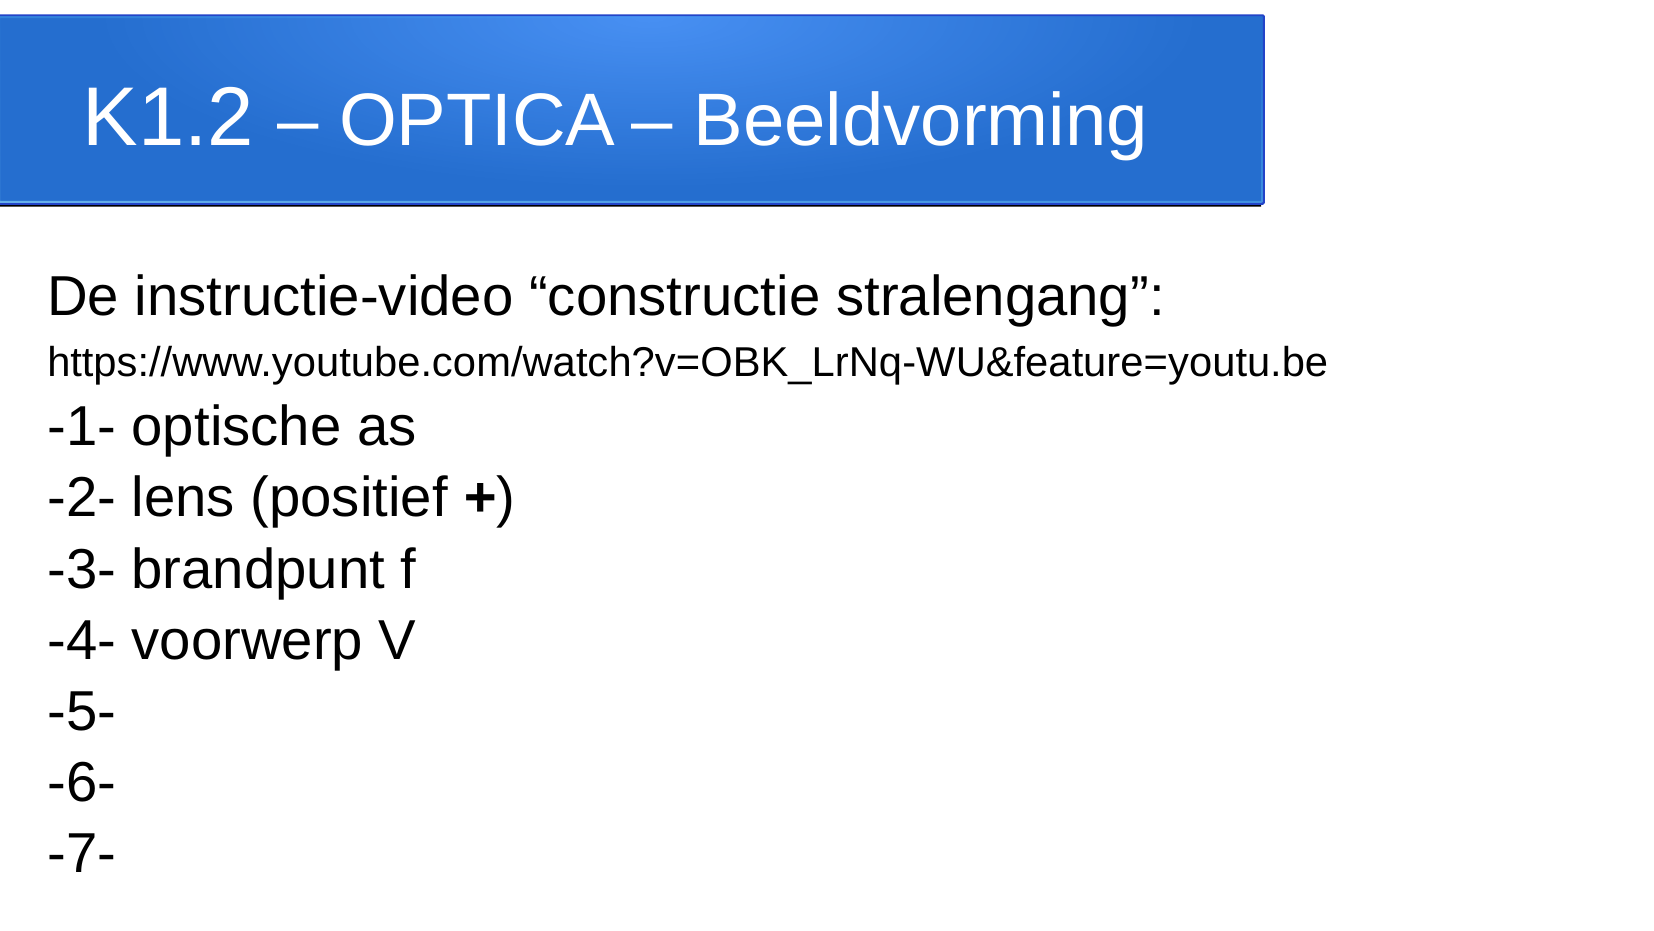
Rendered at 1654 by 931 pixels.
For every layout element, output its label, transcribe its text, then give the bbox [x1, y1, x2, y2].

subtitle De instructie-video “constructie stralengang”: https://www.youtube.com/watch?v=OBK_LrNq-WU&feature=youtu.be -1- optische as -2- lens (positief +) -3- brandpunt f -4- voorwerp V -5- -6- -7- [47, 236, 1607, 922]
title K1.2 – OPTICA – Beeldvorming [82, 35, 1235, 189]
